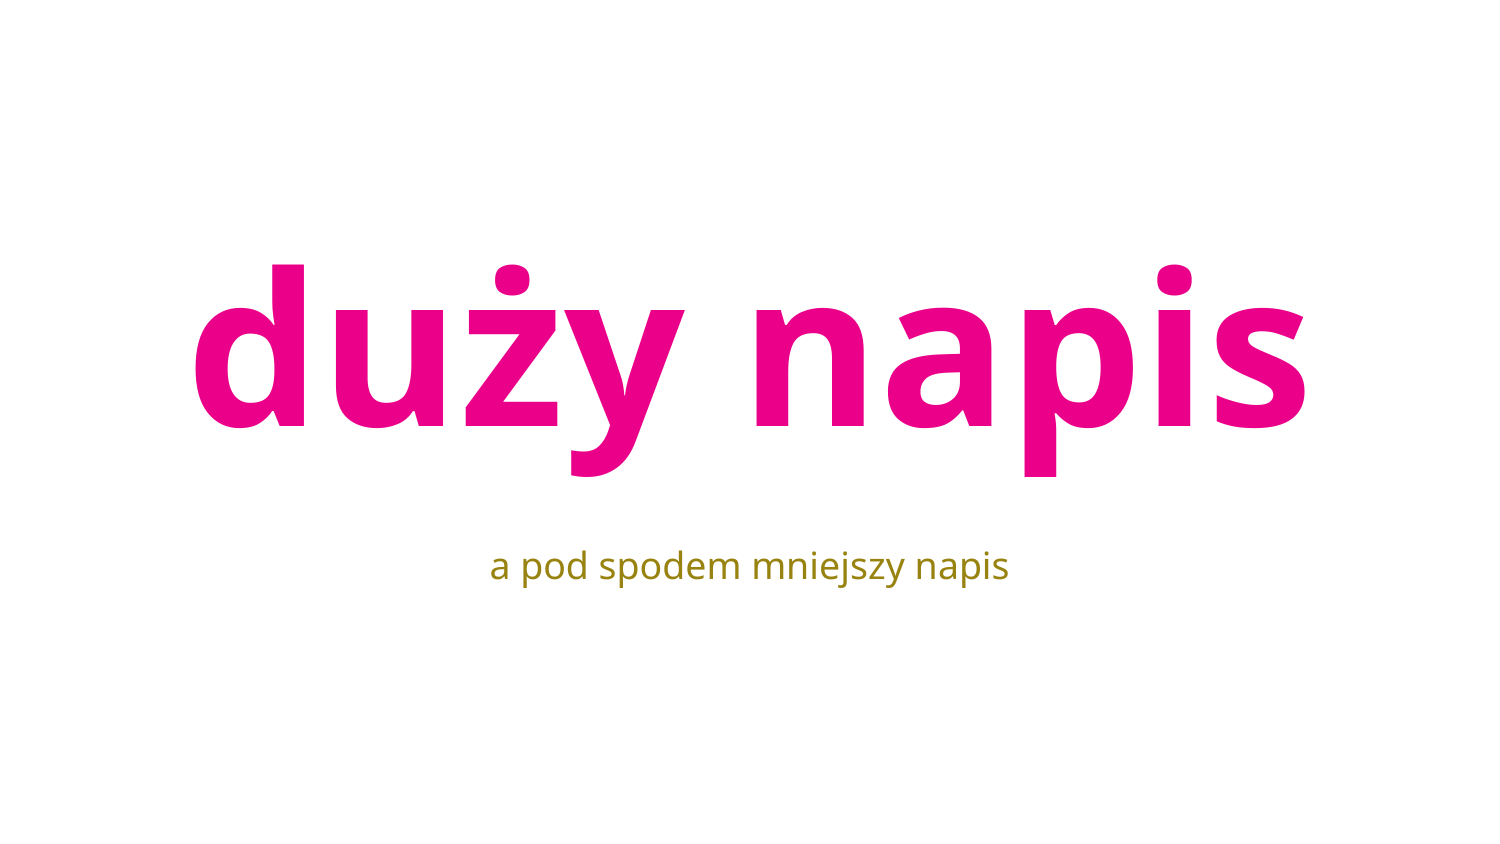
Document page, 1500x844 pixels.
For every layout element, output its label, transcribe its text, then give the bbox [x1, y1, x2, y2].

title duży napis [51, 181, 1449, 504]
list a pod spodem mniejszy napis [51, 517, 1449, 731]
